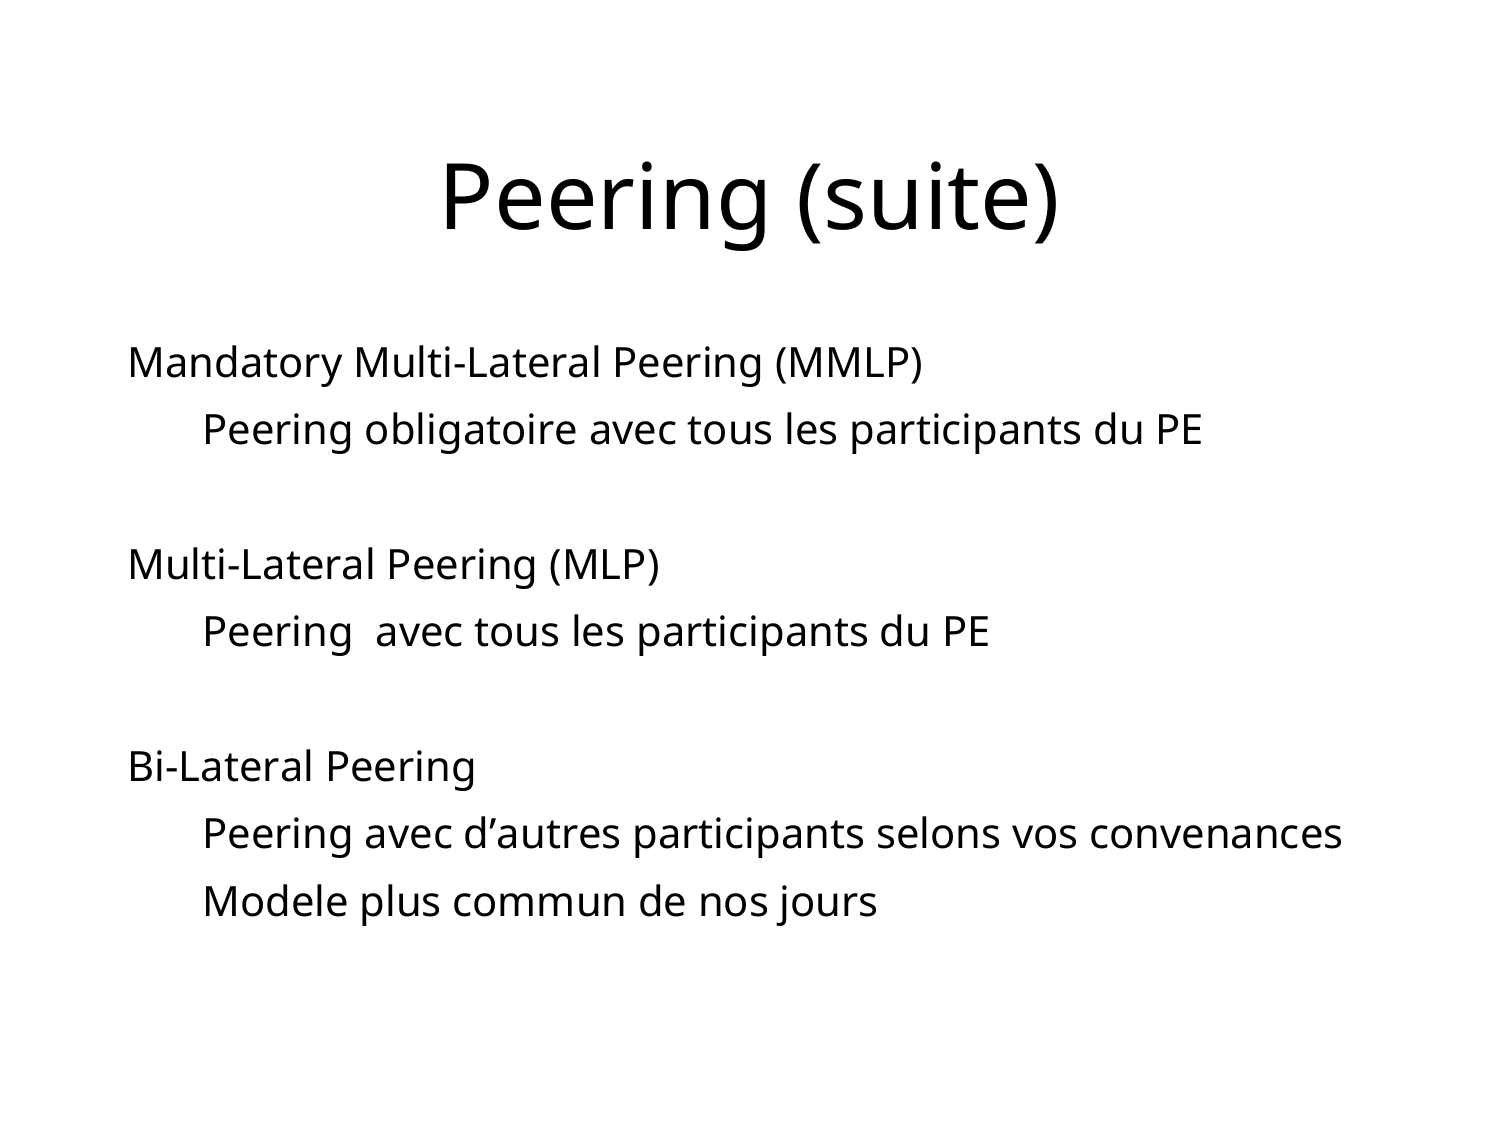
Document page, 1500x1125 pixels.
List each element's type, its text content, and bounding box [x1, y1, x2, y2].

title Peering (suite) [112, 99, 1388, 288]
list Mandatory Multi-Lateral Peering (MMLP) Peering obligatoire avec tous les participants du PE Multi-Lateral Peering (MLP) Peering avec tous les participants du PE Bi-Lateral Peering Peering avec d’autres participants selons vos convenances Modele plus commun de nos jours [112, 324, 1388, 1001]
